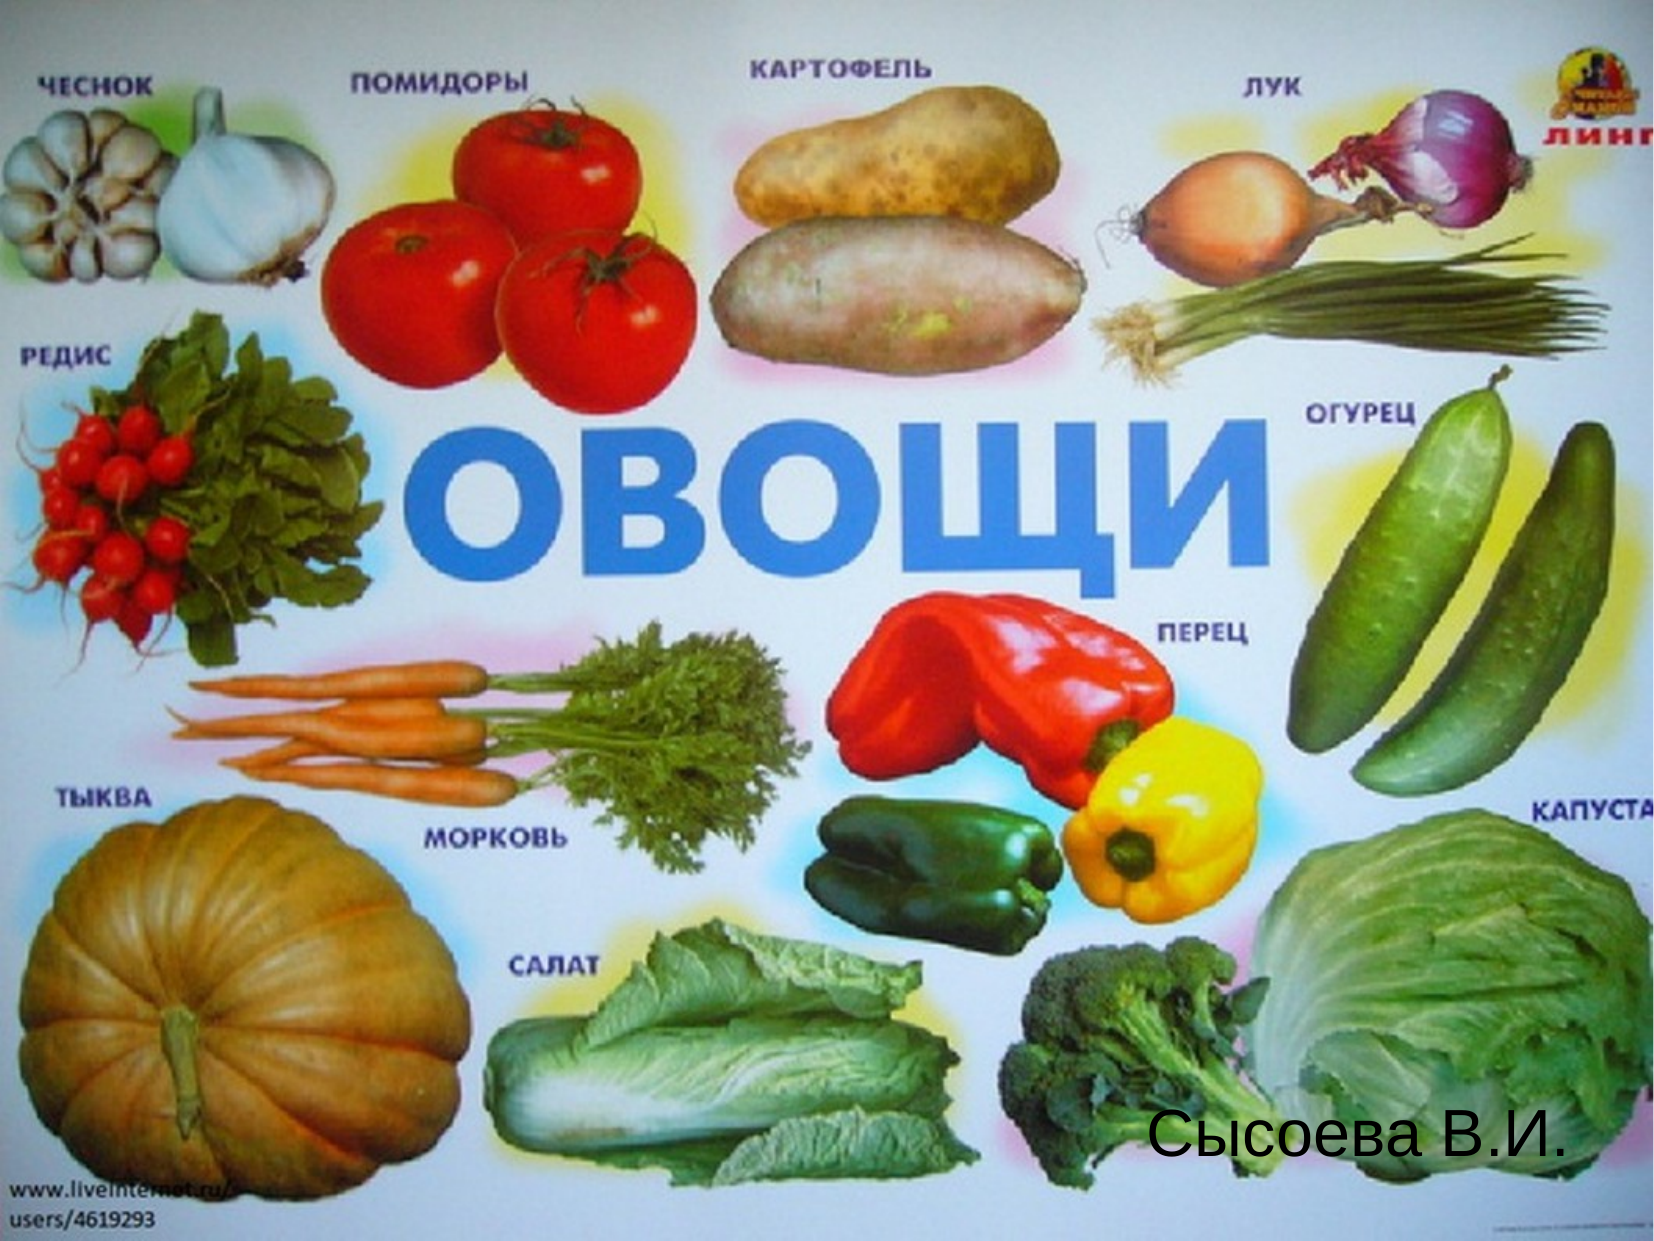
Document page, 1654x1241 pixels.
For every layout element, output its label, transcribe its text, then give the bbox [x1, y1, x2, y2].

picture [0, 0, 1654, 1241]
subtitle Сысоева В.И. [1062, 1051, 1654, 1217]
